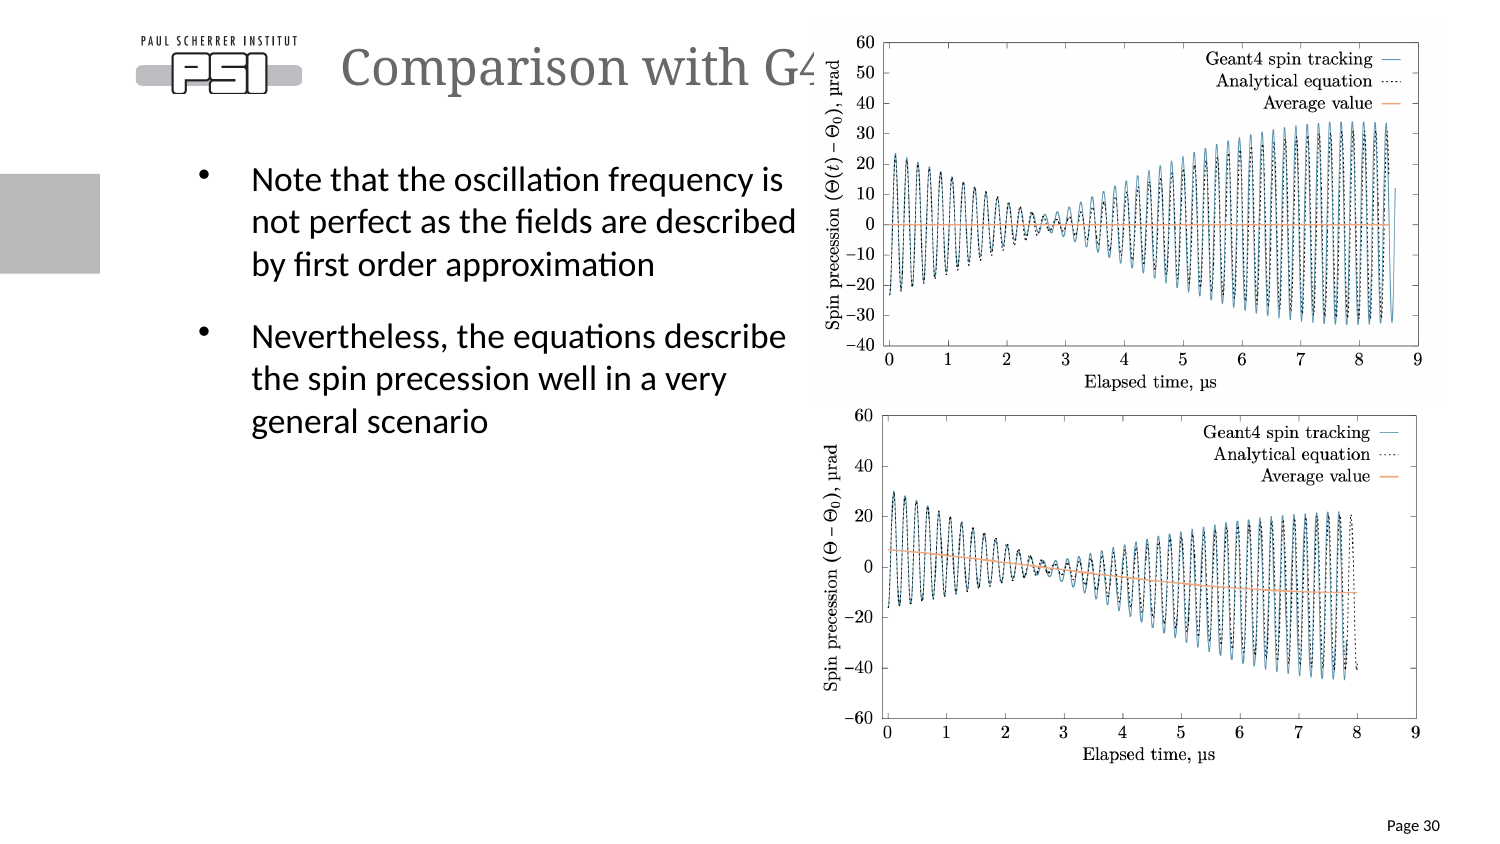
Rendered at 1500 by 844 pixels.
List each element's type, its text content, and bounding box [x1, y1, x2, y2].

slide_number Page <number> [1346, 814, 1441, 839]
title Comparison with G4 [340, 35, 814, 98]
list Note that the oscillation frequency is not perfect as the fields are described by first order approximation Nevertheless, the equations describe the spin precession well in a very general scenario [180, 155, 808, 731]
picture [802, 18, 1467, 776]
